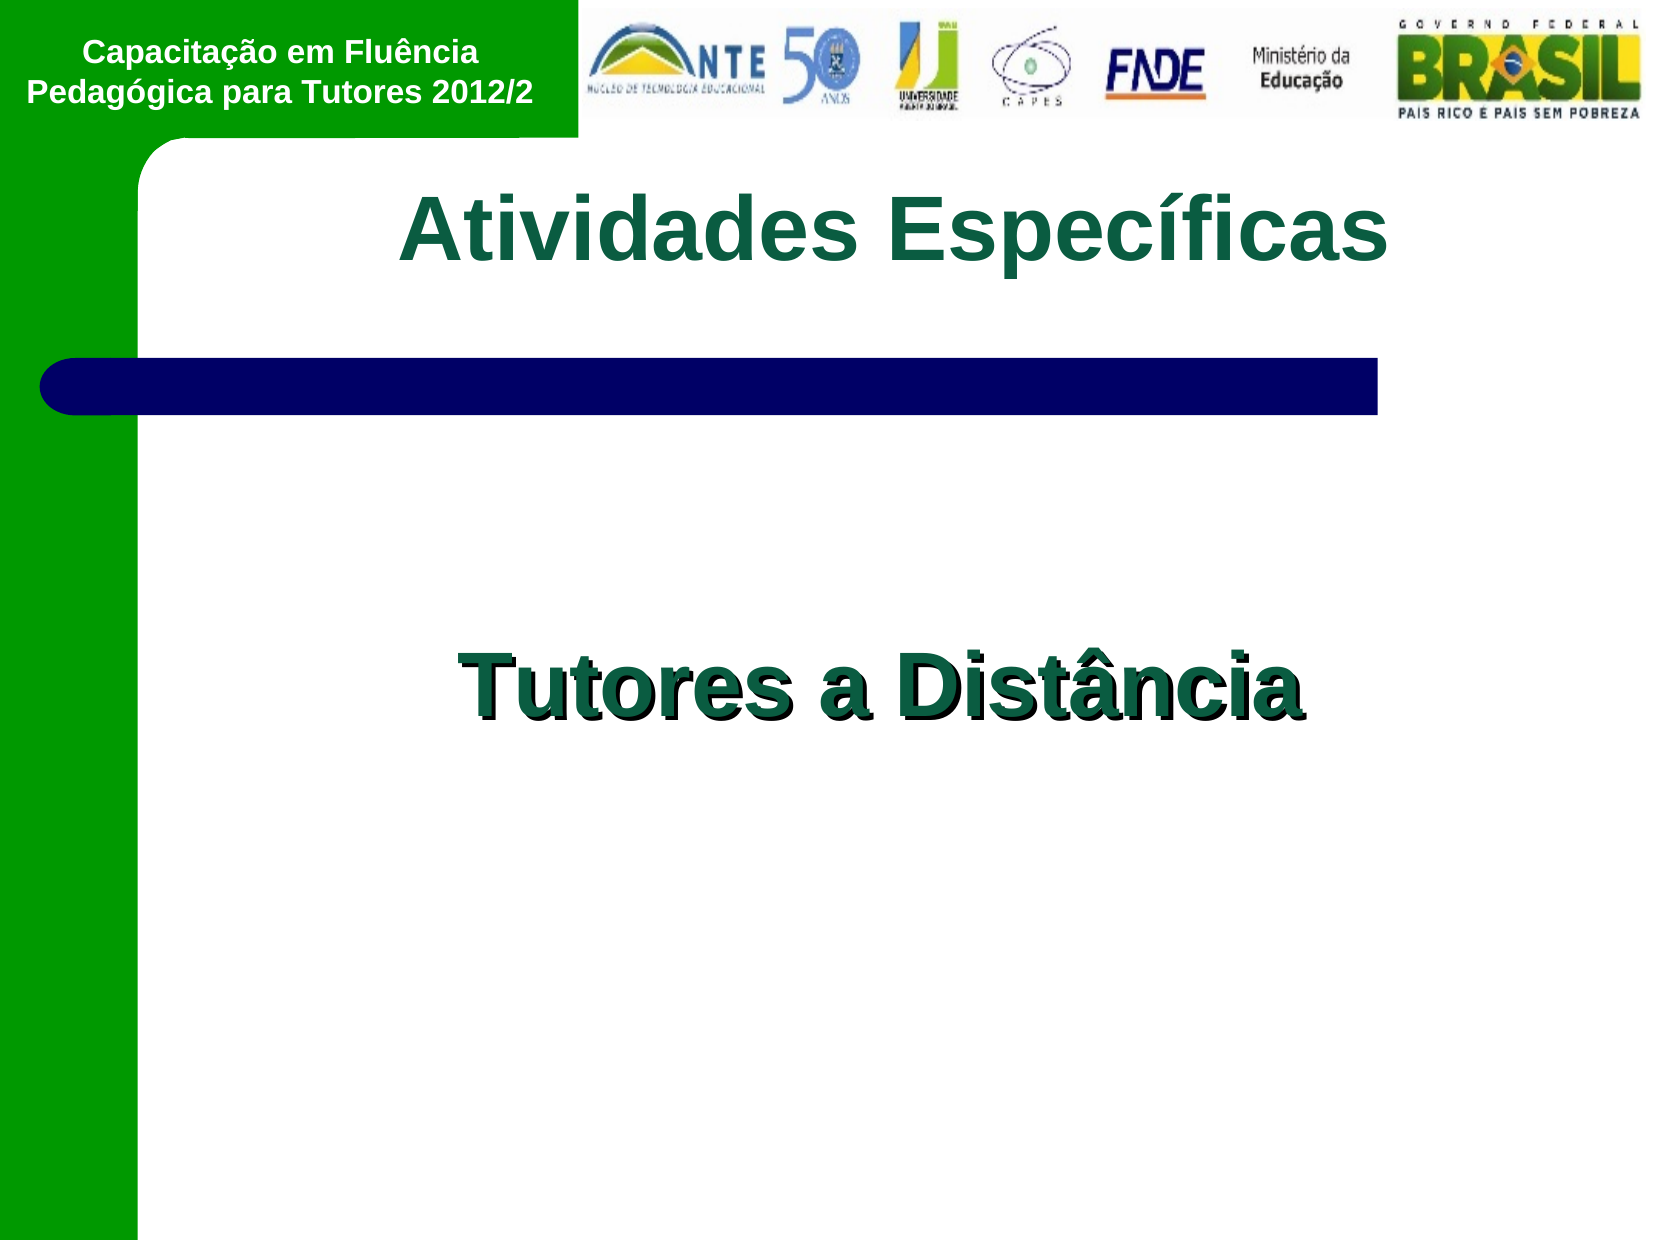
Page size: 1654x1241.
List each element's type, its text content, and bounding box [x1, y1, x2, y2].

title Tutores a Distância [163, 539, 1598, 1001]
title Atividades Específicas [177, 174, 1612, 387]
picture [582, 8, 1646, 121]
